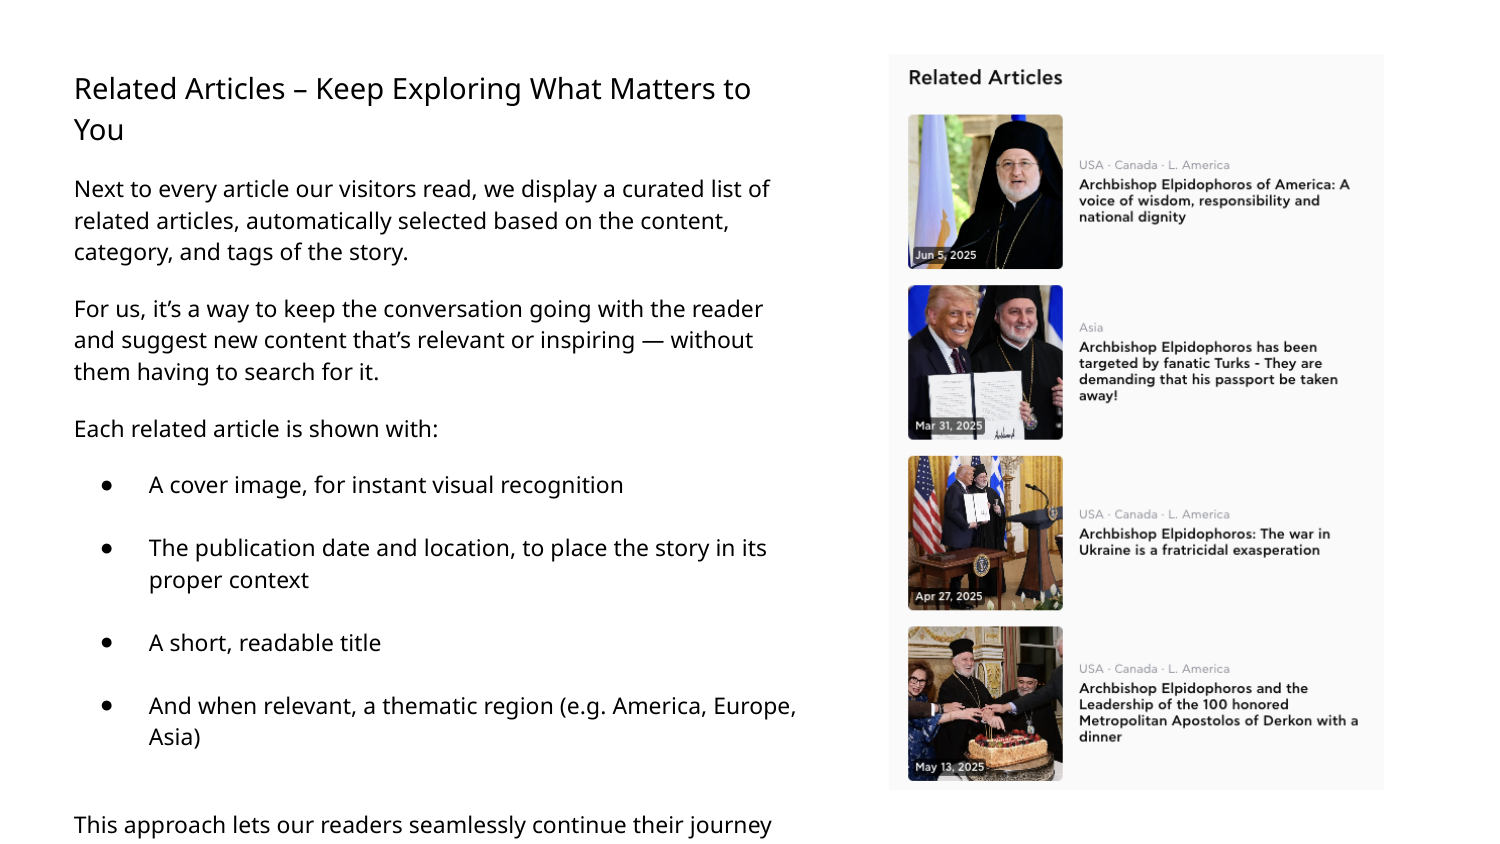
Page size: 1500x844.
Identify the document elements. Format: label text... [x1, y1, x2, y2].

picture [889, 54, 1384, 790]
text_box Related Articles – Keep Exploring What Matters to You Next to every article our visitors read, we display a curated list of related articles, automatically selected based on the content, category, and tags of the story. For us, it’s a way to keep the conversation going with the reader and suggest new content that’s relevant or inspiring — without them having to search for it. Each related article is shown with: A cover image, for instant visual recognition The publication date and location, to place the story in its proper context A short, readable title And when relevant, a thematic region (e.g. America, Europe, Asia) This approach lets our readers seamlessly continue their journey through the news, discovering more of what interests them most. [58, 50, 825, 844]
